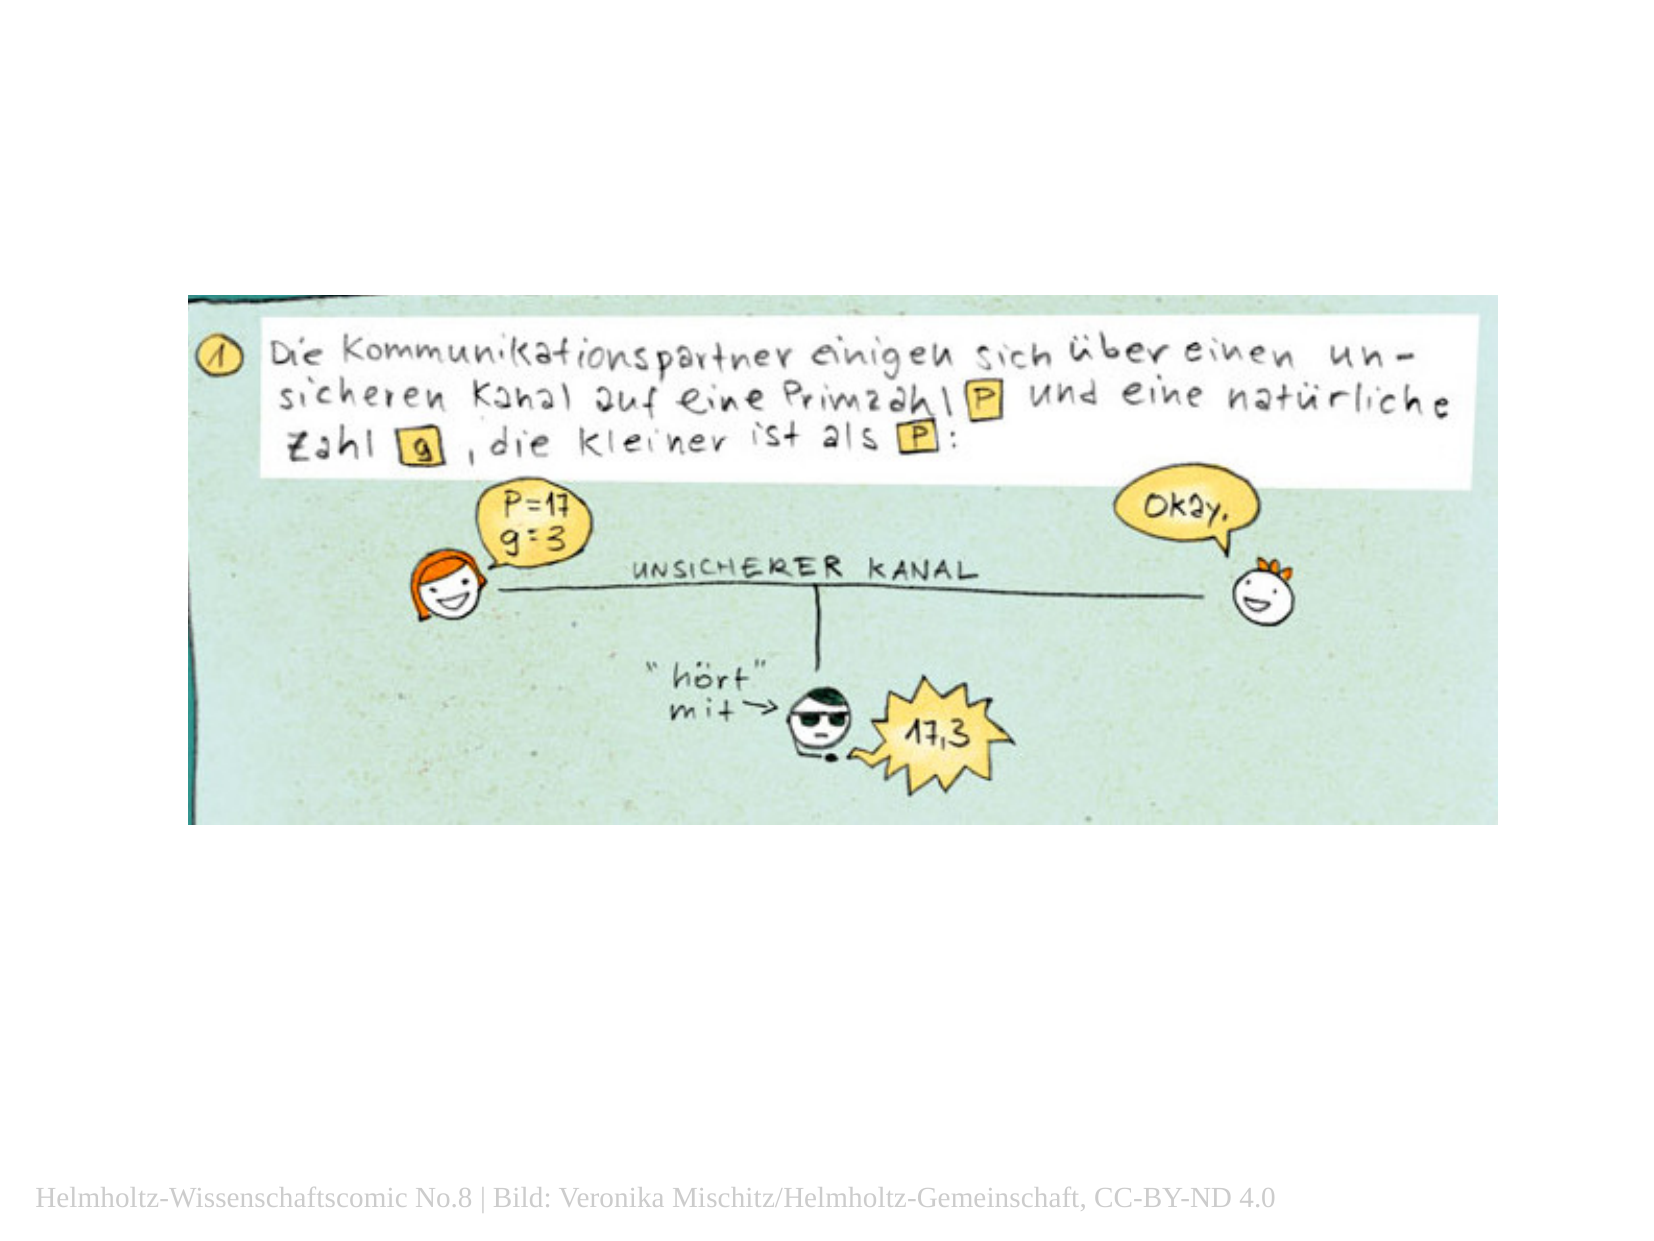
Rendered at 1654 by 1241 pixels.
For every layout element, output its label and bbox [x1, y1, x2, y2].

picture [188, 295, 1498, 825]
